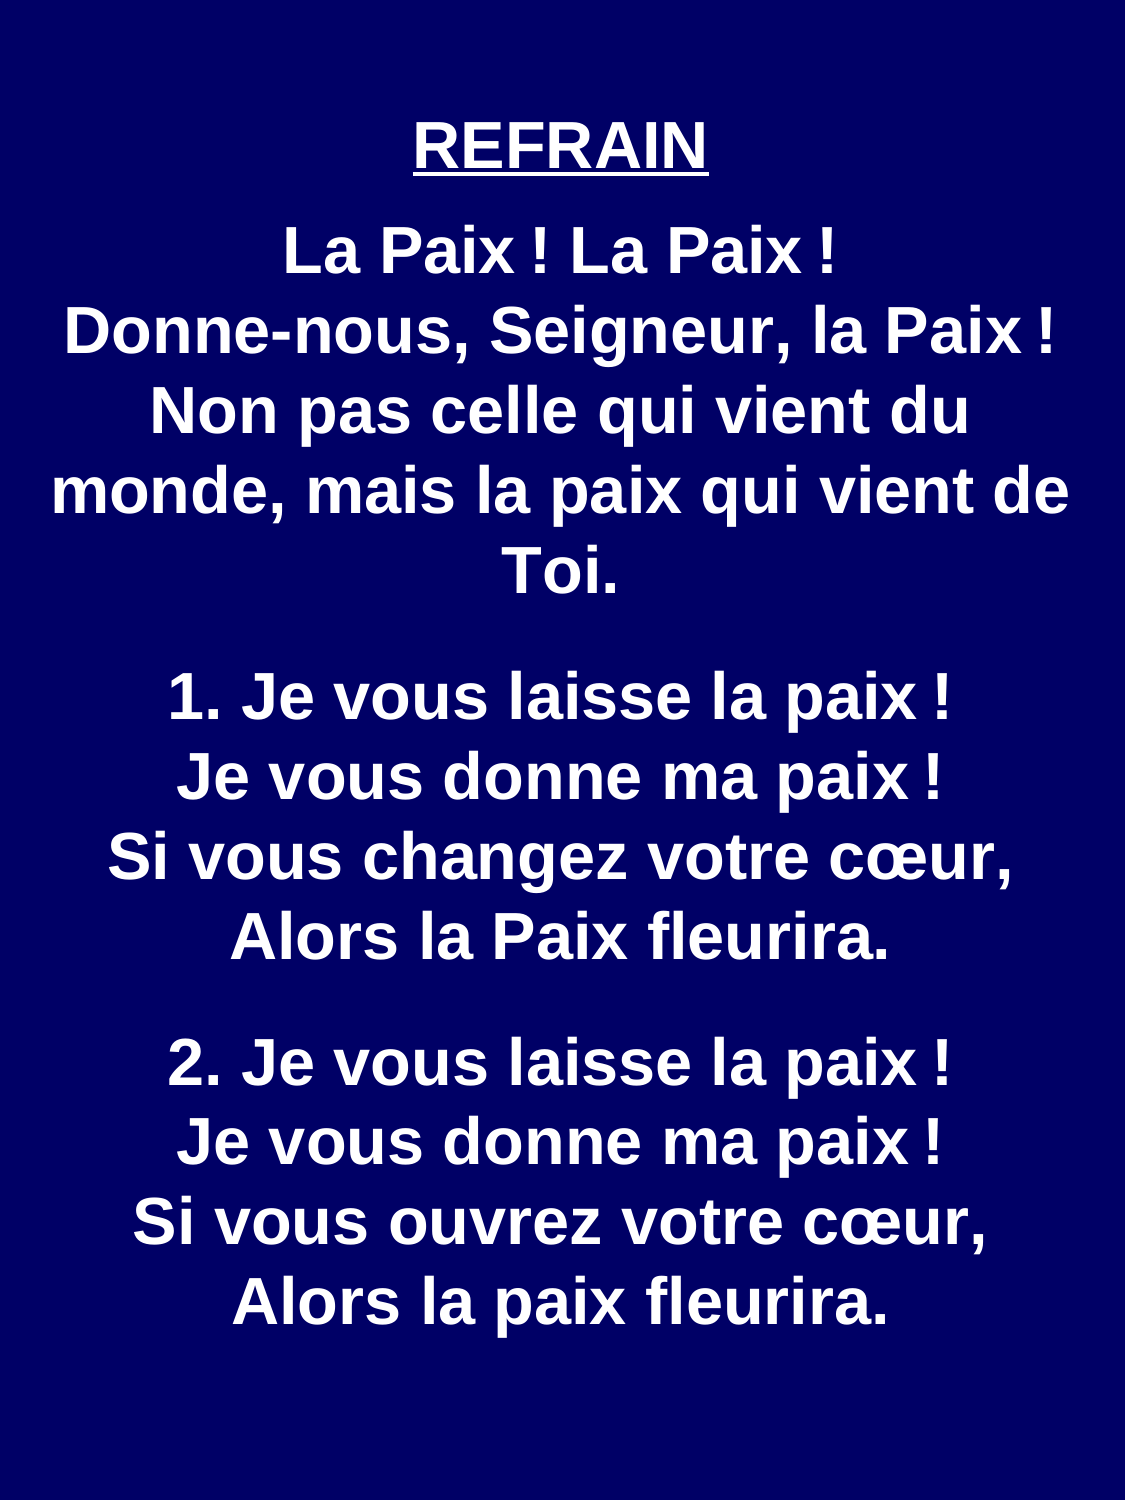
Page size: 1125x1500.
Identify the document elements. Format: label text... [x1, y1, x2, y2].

text_box REFRAIN La Paix ! La Paix ! Donne-nous, Seigneur, la Paix ! Non pas celle qui vient du monde, mais la paix qui vient de Toi. 1. Je vous laisse la paix ! Je vous donne ma paix ! Si vous changez votre cœur, Alors la Paix fleurira. 2. Je vous laisse la paix ! Je vous donne ma paix ! Si vous ouvrez votre cœur, Alors la paix fleurira. [11, 94, 1111, 1346]
